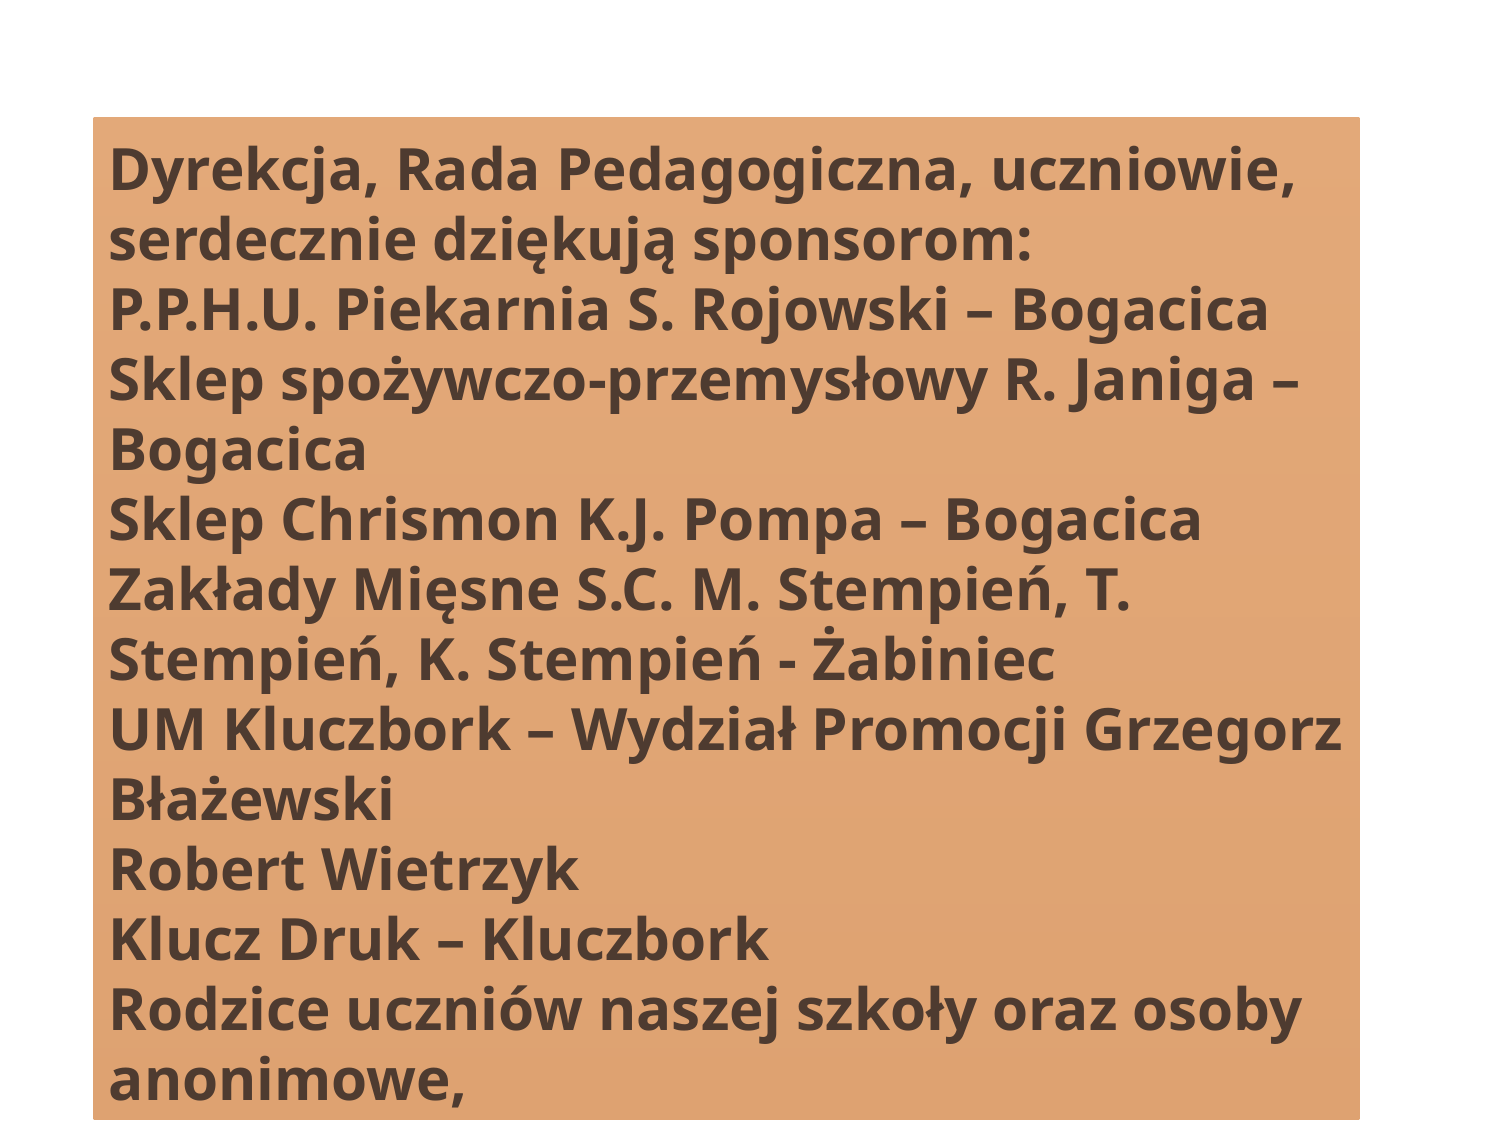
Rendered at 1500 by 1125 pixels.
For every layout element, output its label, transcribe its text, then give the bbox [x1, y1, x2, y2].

text_box Dyrekcja, Rada Pedagogiczna, uczniowie, serdecznie dziękują sponsorom: P.P.H.U. Piekarnia S. Rojowski – Bogacica Sklep spożywczo-przemysłowy R. Janiga – Bogacica Sklep Chrismon K.J. Pompa – Bogacica Zakłady Mięsne S.C. M. Stempień, T. Stempień, K. Stempień - Żabiniec UM Kluczbork – Wydział Promocji Grzegorz Błażewski Robert Wietrzyk Klucz Druk – Kluczbork Rodzice uczniów naszej szkoły oraz osoby anonimowe, [93, 117, 1360, 1120]
